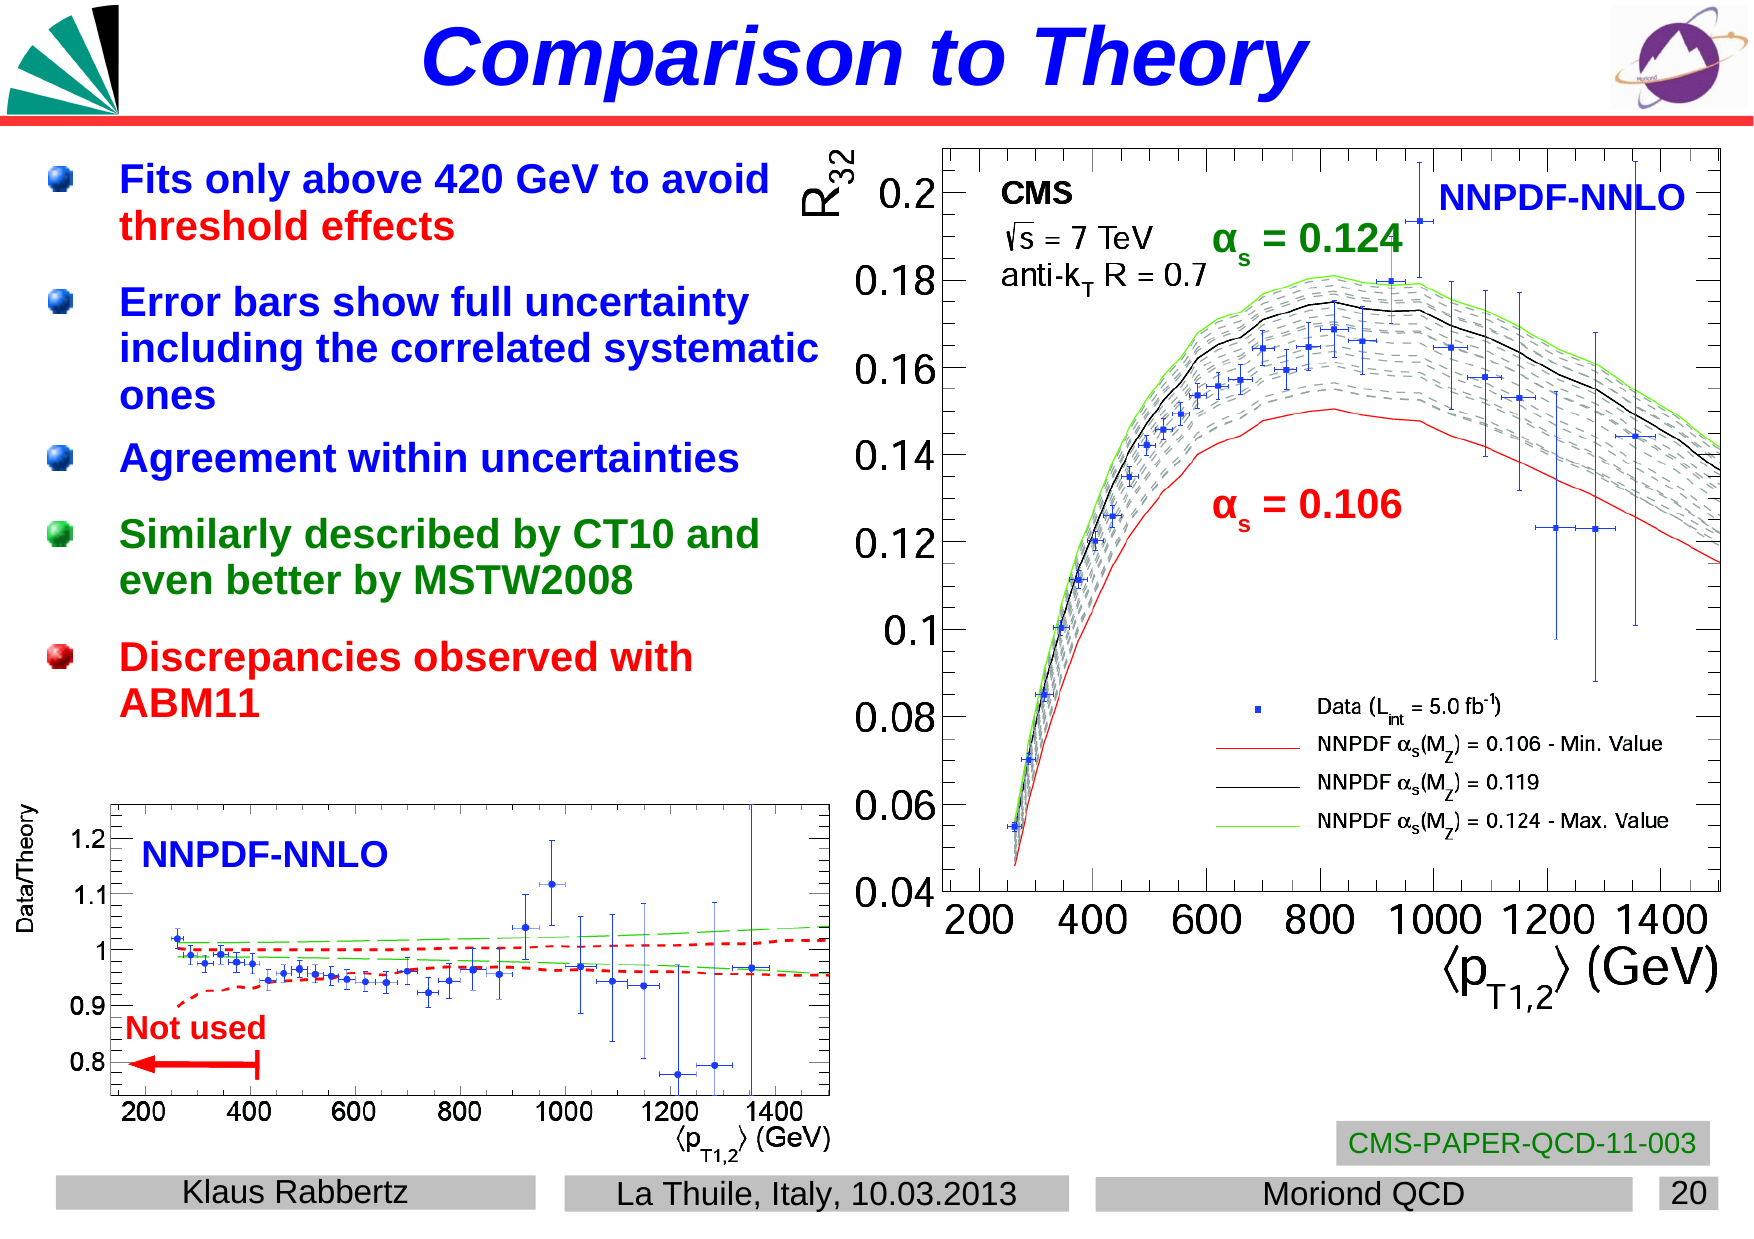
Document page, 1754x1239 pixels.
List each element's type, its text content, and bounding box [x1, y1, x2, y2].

text_box αs = 0.124 [1200, 209, 1416, 278]
text_box NNPDF-NNLO [1426, 170, 1699, 225]
list Fits only above 420 GeV to avoid threshold effects Error bars show full uncertainty including the correlated systematic ones [36, 155, 841, 434]
picture [7, 5, 119, 116]
text_box αs = 0.106 [1200, 474, 1416, 544]
list Agreement within uncertainties Similarly described by CT10 and even better by MSTW2008 Discrepancies observed with ABM11 [36, 434, 841, 748]
text_box NNPDF-NNLO [129, 827, 401, 882]
picture [1611, 5, 1748, 110]
title Comparison to Theory [123, 0, 1606, 114]
text_box Not used [113, 1003, 280, 1053]
picture [14, 138, 1724, 1169]
text_box CMS-PAPER-QCD-11-003 [1336, 1120, 1710, 1166]
